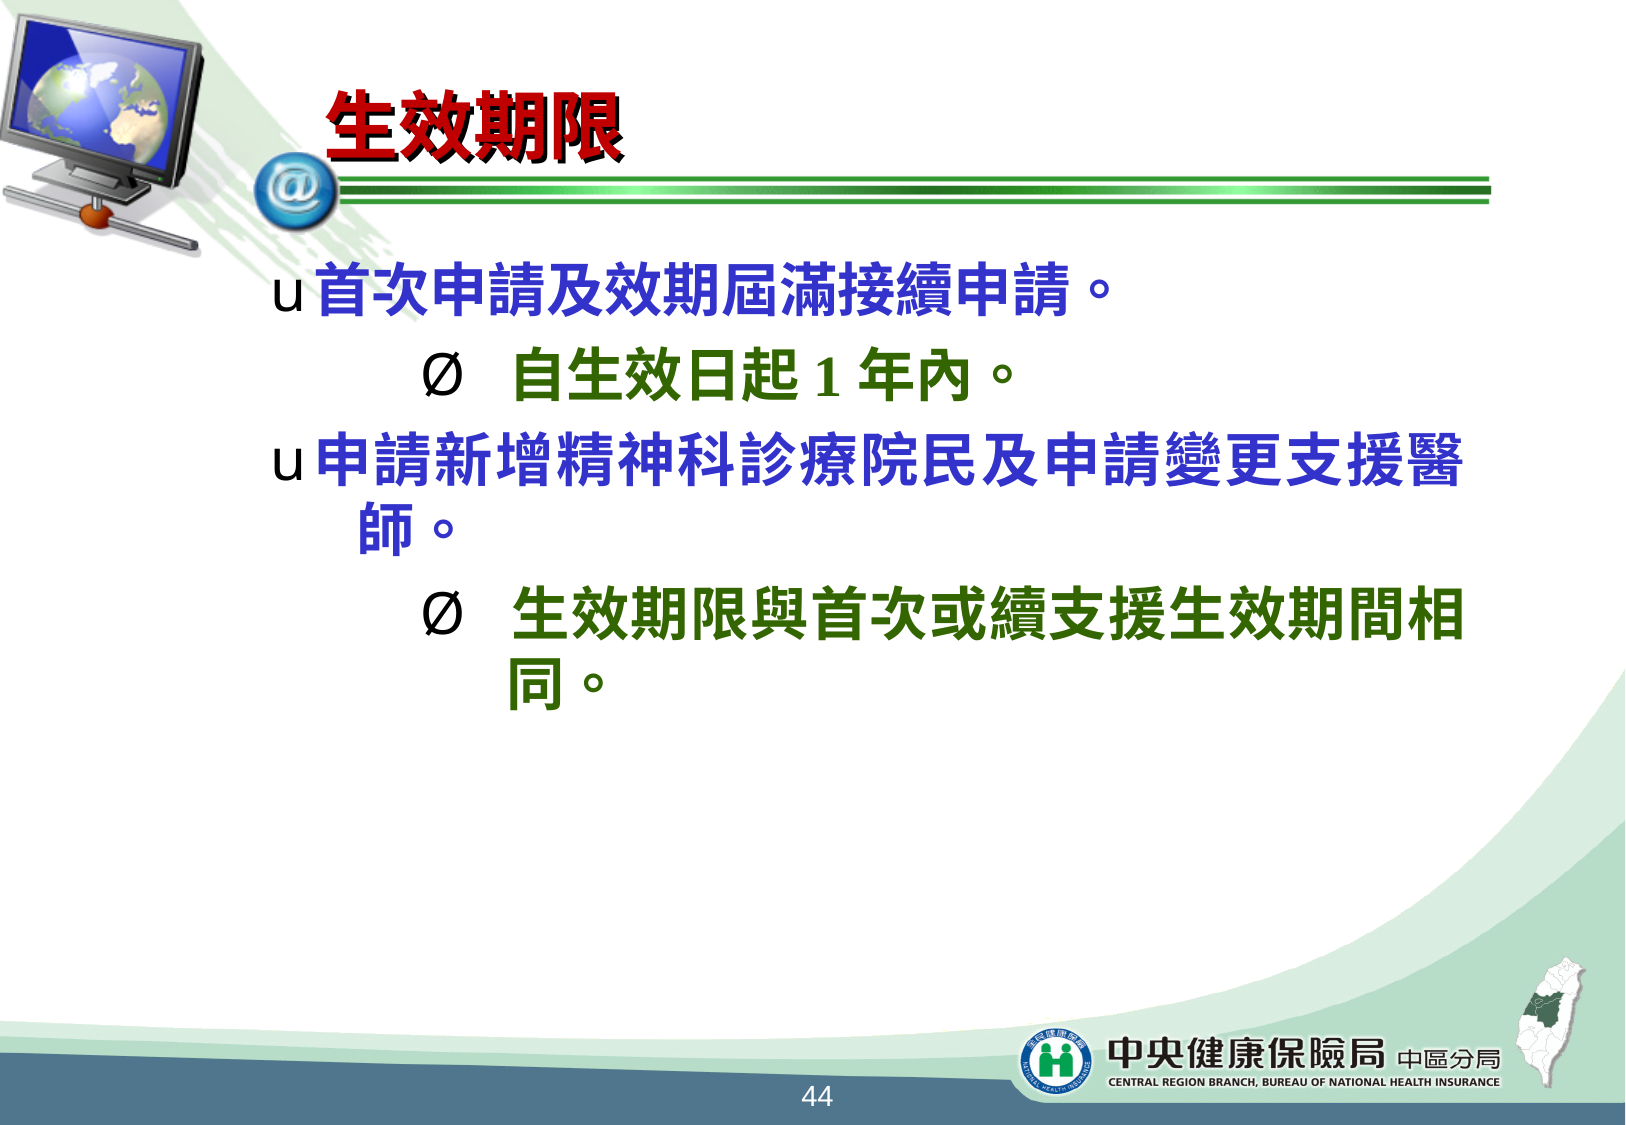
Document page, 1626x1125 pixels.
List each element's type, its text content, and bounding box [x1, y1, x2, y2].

text_box [627, 1065, 1008, 1125]
title 生效期限 [308, 46, 1449, 200]
subtitle 首次申請及效期屆滿接續申請。 自生效日起1年內。 申請新增精神科診療院民及申請變更支援醫師。 生效期限與首次或續支援生效期間相同。 [167, 246, 1481, 1055]
